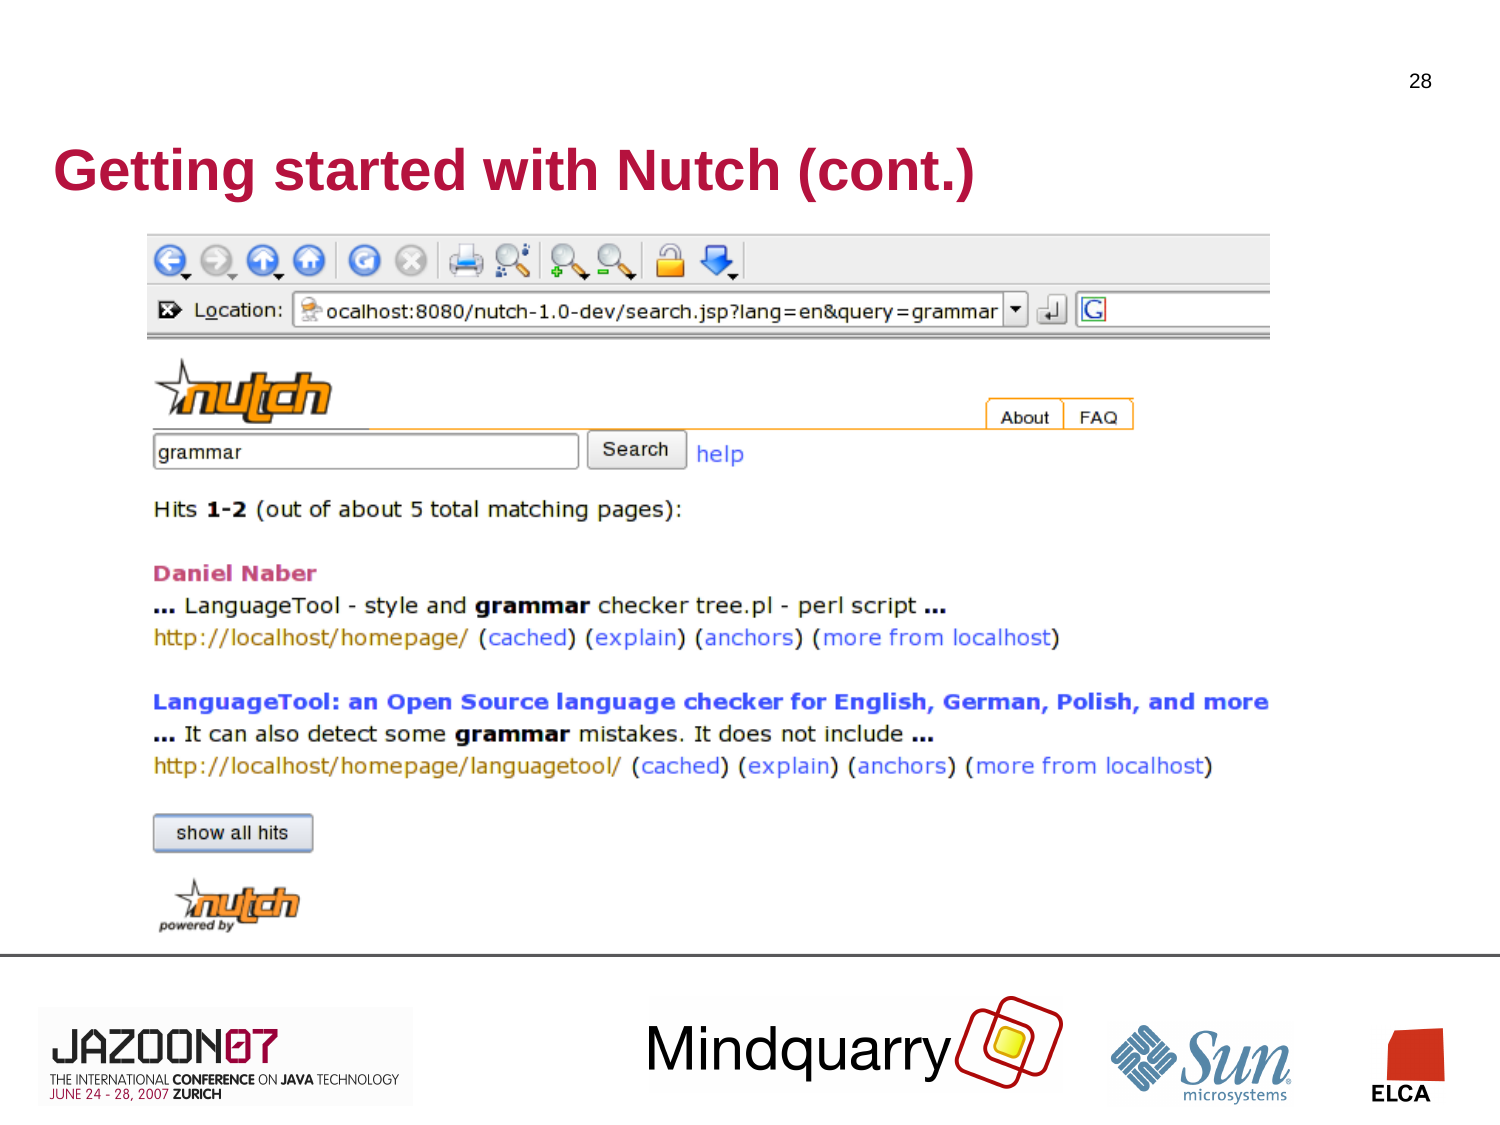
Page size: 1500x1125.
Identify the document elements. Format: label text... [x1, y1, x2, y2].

picture [38, 1007, 413, 1106]
picture [147, 233, 1270, 945]
title Getting started with Nutch (cont.) [53, 119, 1447, 231]
picture [1107, 1021, 1294, 1107]
picture [1370, 1025, 1446, 1105]
picture [649, 996, 1063, 1093]
